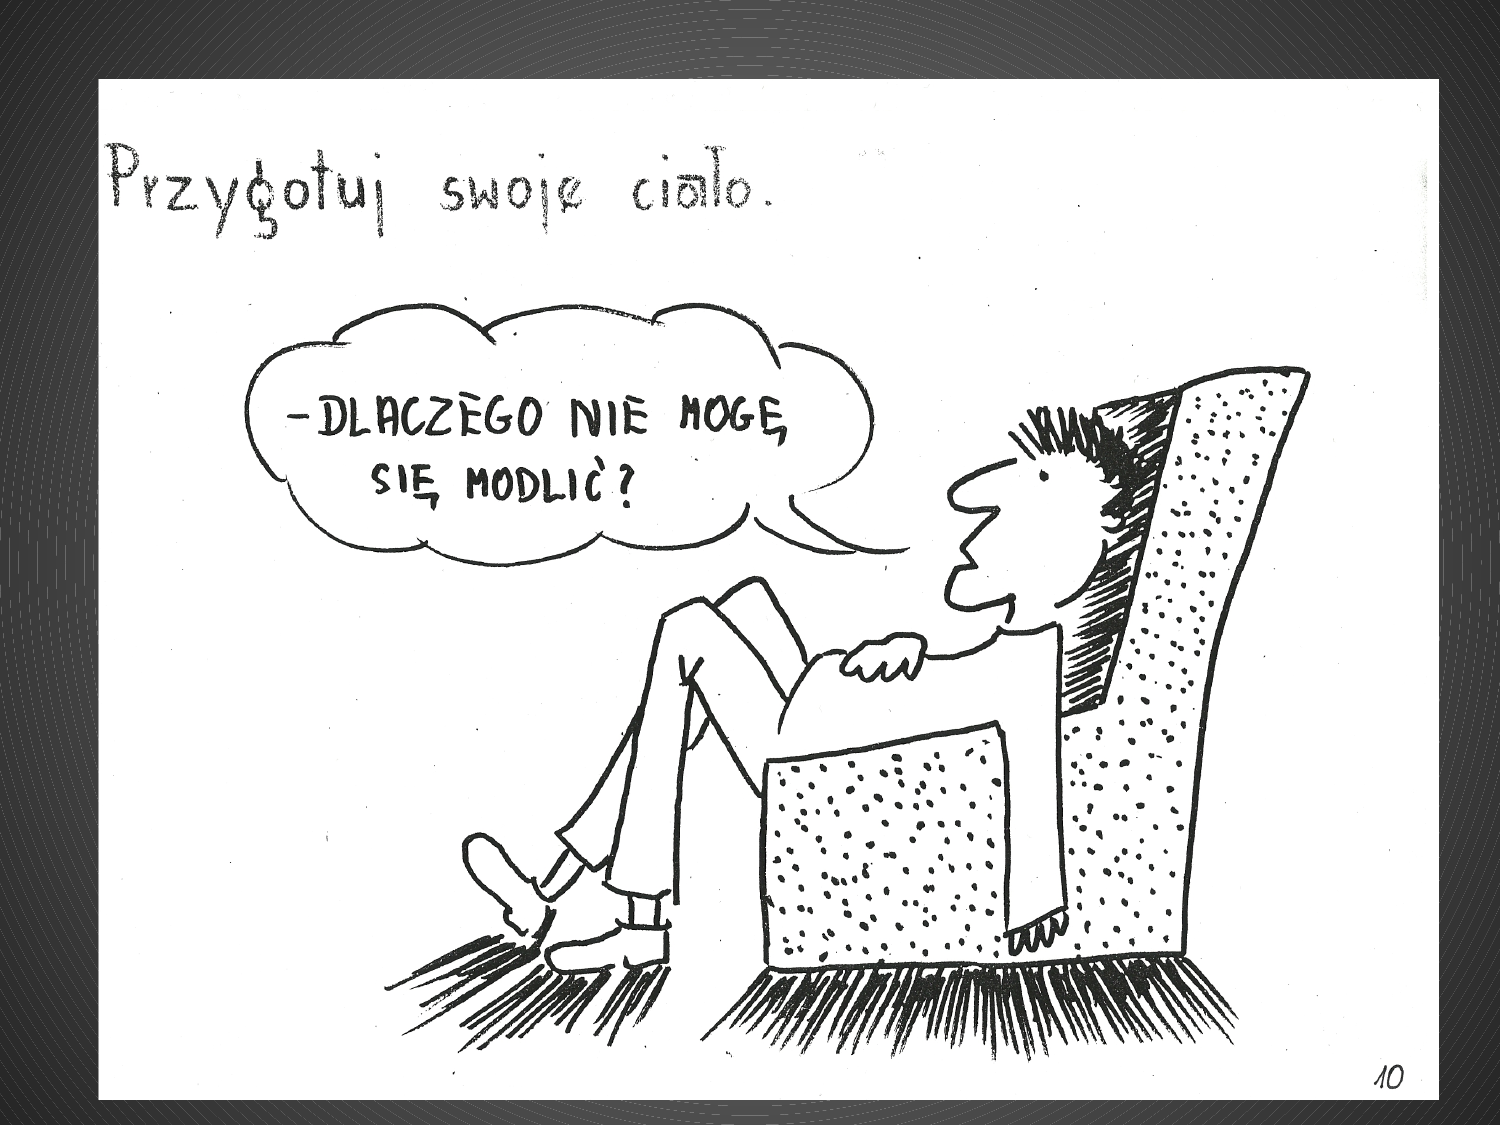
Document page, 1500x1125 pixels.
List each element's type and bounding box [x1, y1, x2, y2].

picture [98, 78, 1439, 1100]
